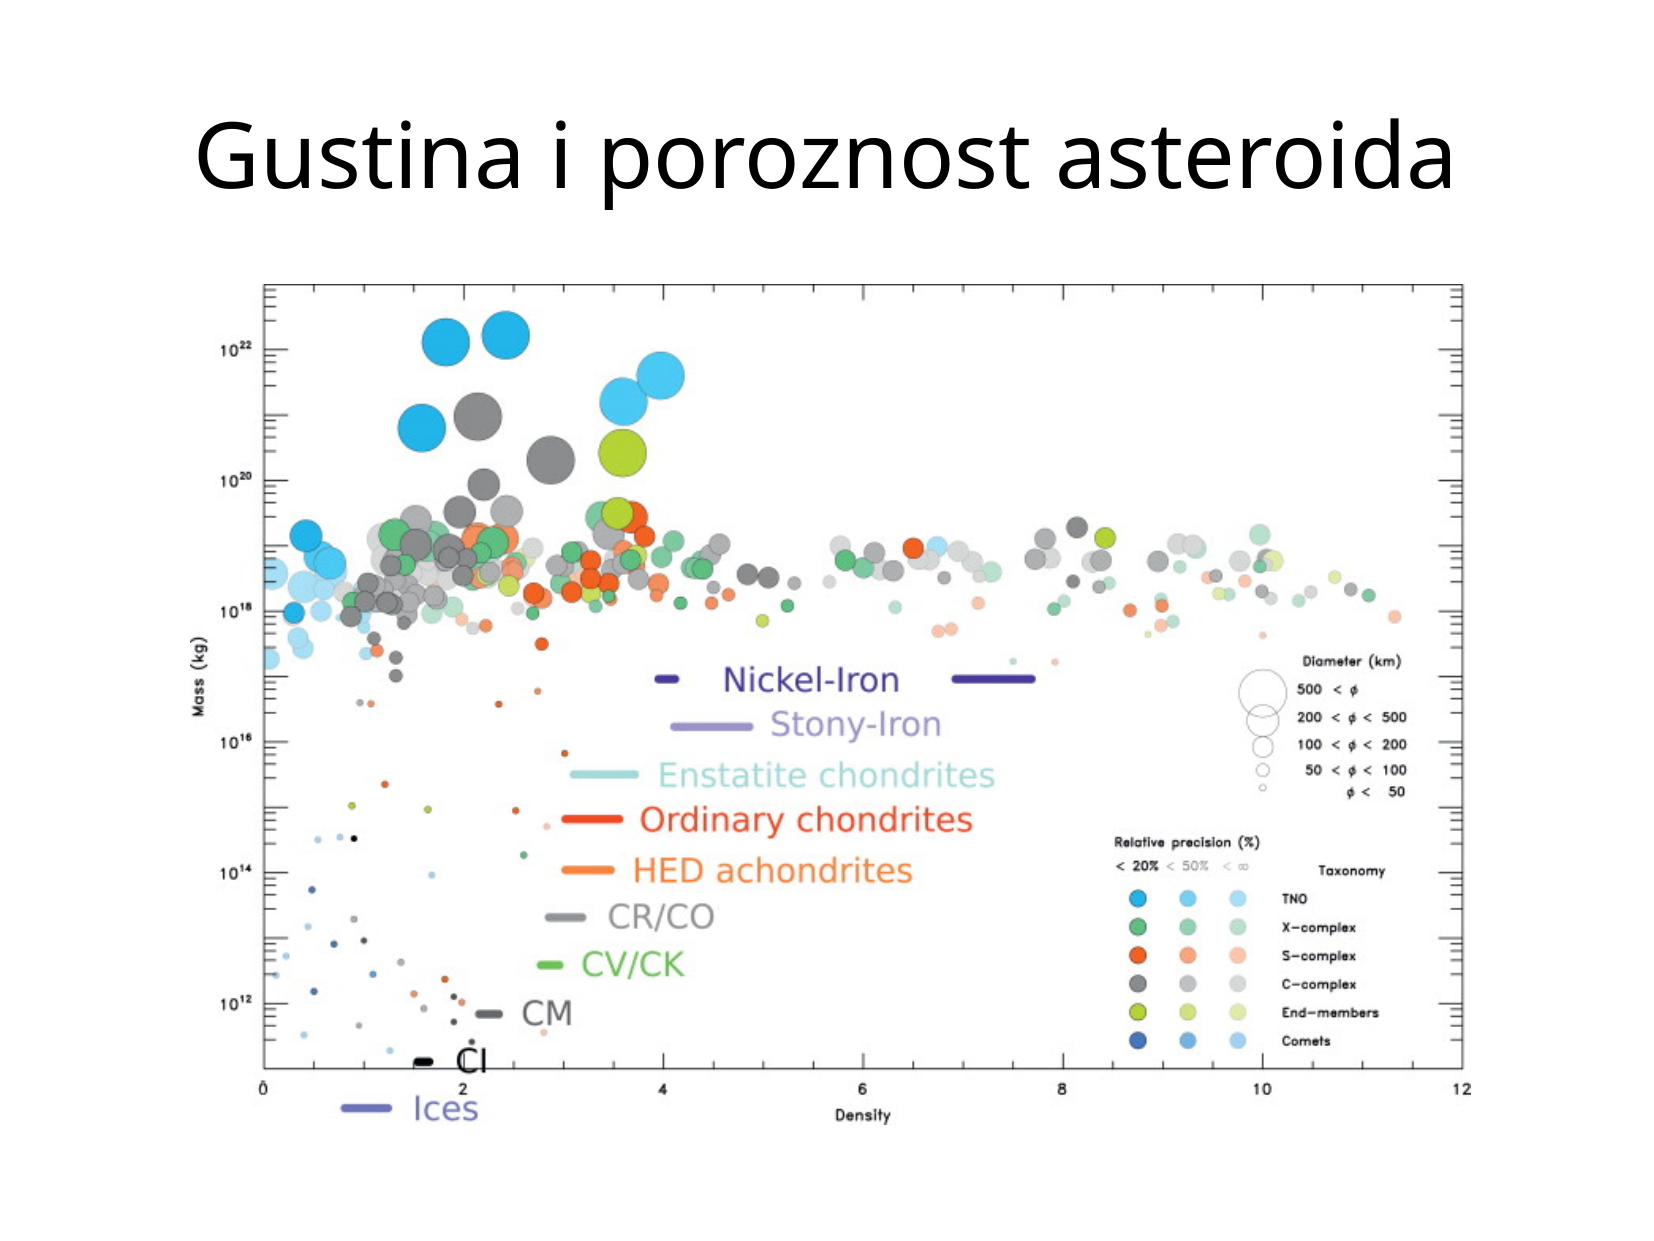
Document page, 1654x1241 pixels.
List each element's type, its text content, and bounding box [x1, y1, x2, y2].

title Gustina i poroznost asteroida [82, 49, 1571, 257]
picture [190, 284, 1471, 1126]
